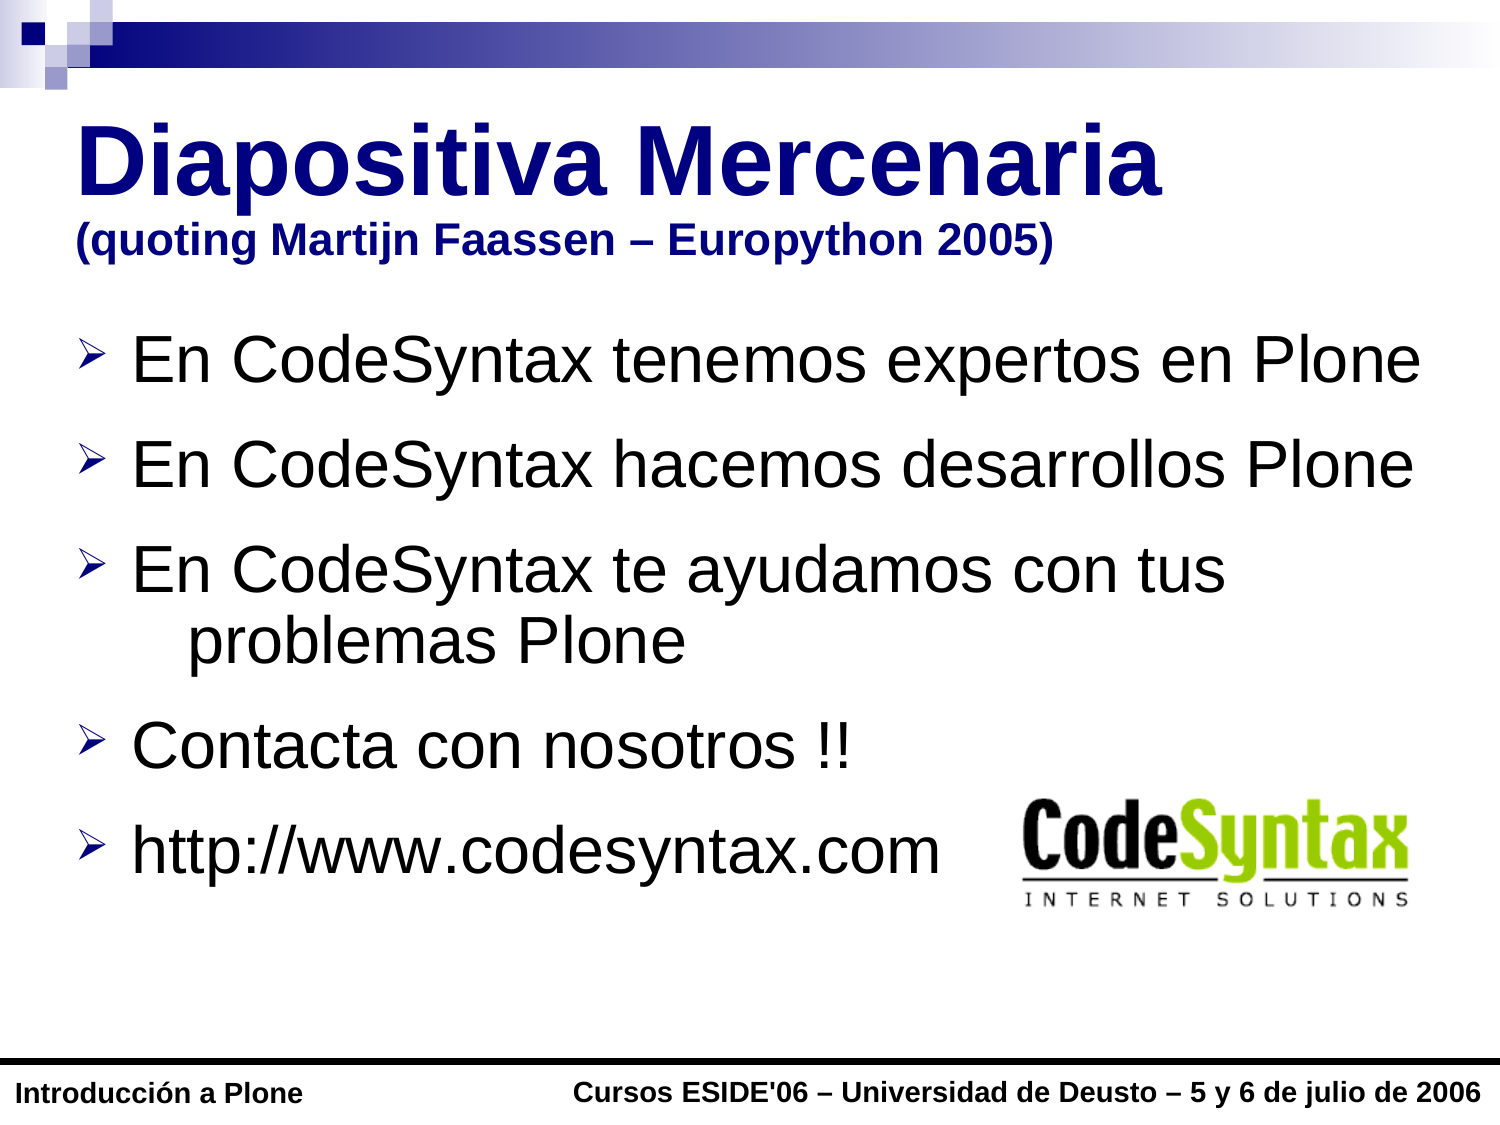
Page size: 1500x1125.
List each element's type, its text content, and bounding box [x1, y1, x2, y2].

list En CodeSyntax tenemos expertos en Plone En CodeSyntax hacemos desarrollos Plone En CodeSyntax te ayudamos con tus problemas Plone Contacta con nosotros !! http://www.codesyntax.com [75, 324, 1426, 1034]
title Diapositiva Mercenaria (quoting Martijn Faassen – Europython 2005) [75, 66, 1426, 309]
picture [1020, 797, 1412, 909]
